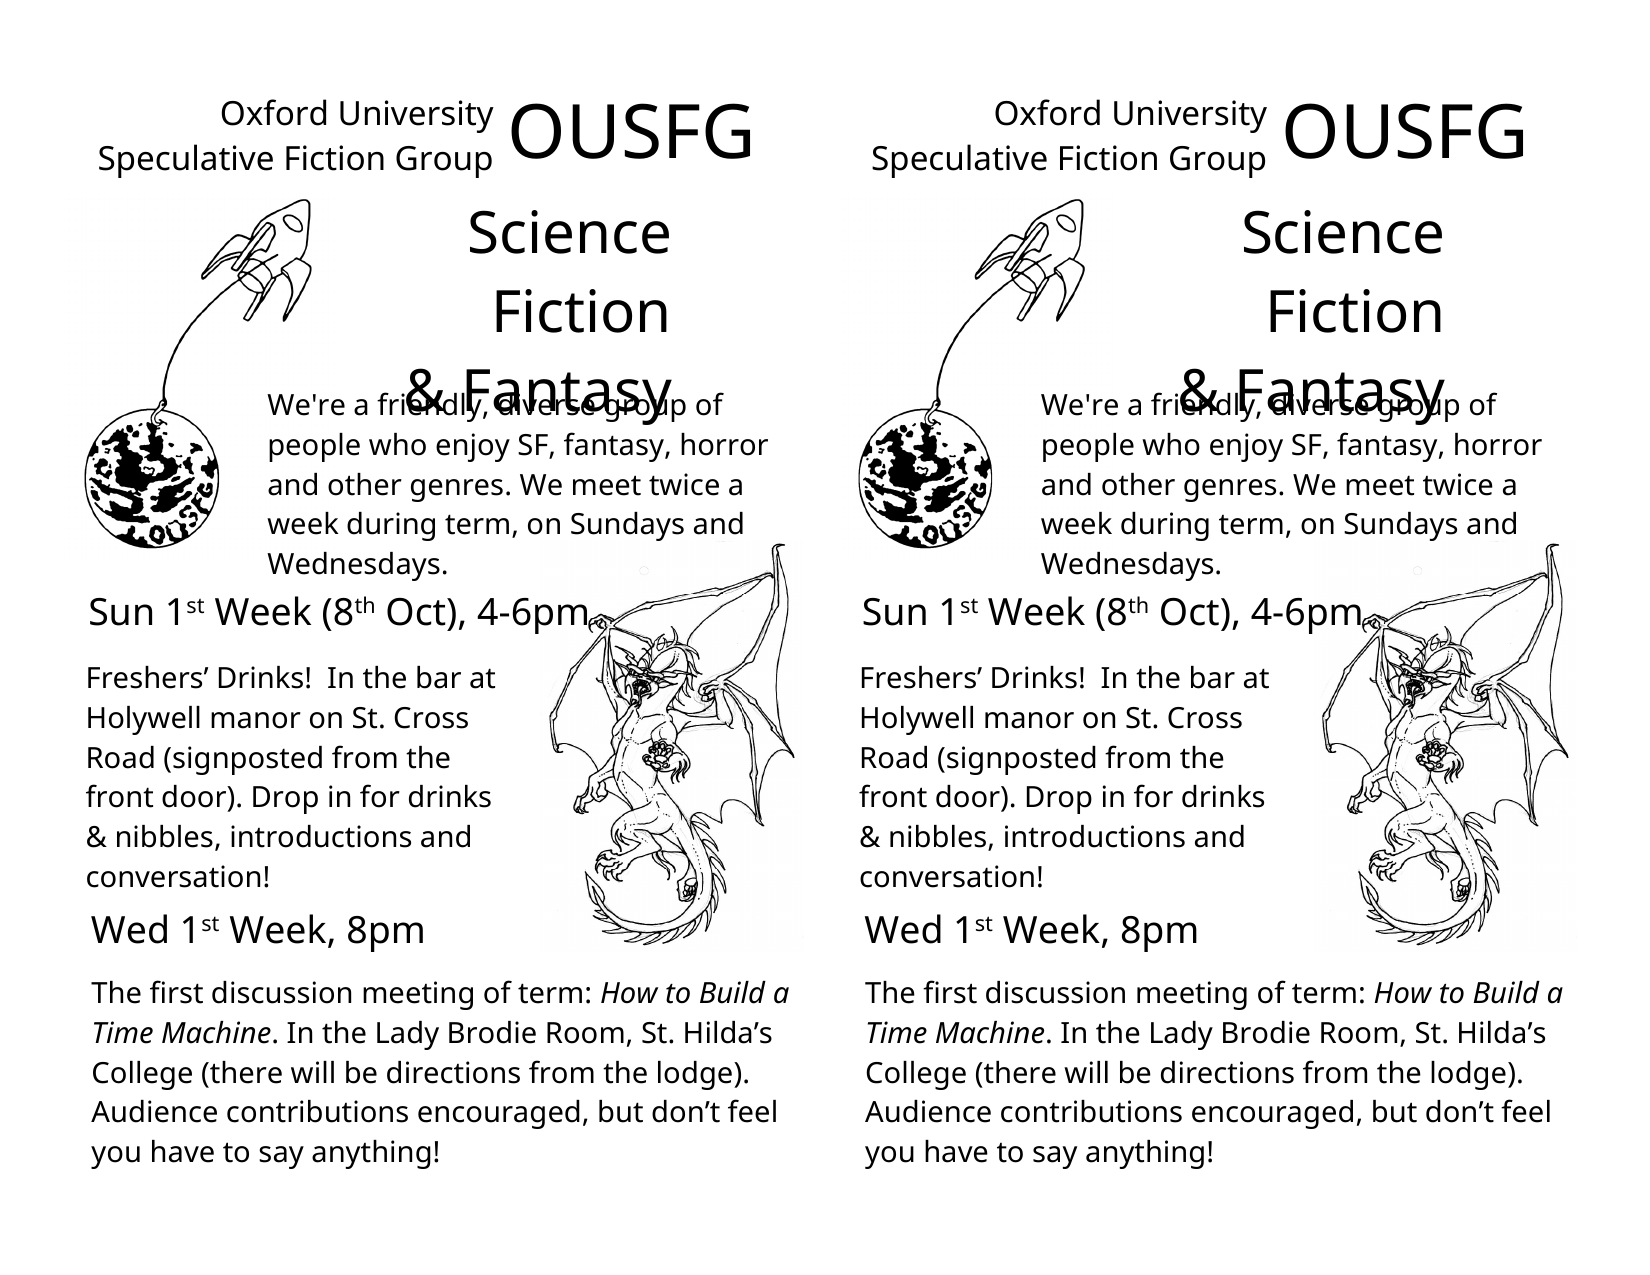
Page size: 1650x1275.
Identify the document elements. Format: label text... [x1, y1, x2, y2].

text_box Freshers’ Drinks! In the bar at Holywell manor on St. Cross Road (signposted from the front door). Drop in for drinks & nibbles, introductions and conversation! [844, 650, 1295, 868]
picture [64, 189, 340, 559]
text_box The first discussion meeting of term: How to Build a Time Machine. In the Lady Brodie Room, St. Hilda’s College (there will be directions from the lodge). Audience contributions encouraged, but don’t feel you have to say anything! [850, 965, 1589, 1185]
picture [1055, 554, 1064, 559]
picture [838, 189, 1113, 559]
text_box Wed 1st Week, 8pm [849, 896, 1177, 972]
text_box Oxford University Speculative Fiction Group [82, 82, 533, 190]
text_box Sun 1st Week (8th Oct), 4-6pm [847, 578, 1327, 646]
picture [326, 554, 340, 559]
text_box OUSFG [493, 70, 839, 197]
picture [1043, 554, 1052, 559]
picture [282, 554, 291, 559]
text_box OUSFG [1266, 70, 1613, 197]
picture [1065, 554, 1097, 559]
text_box Science Fiction & Fantasy [388, 183, 802, 360]
text_box Oxford University Speculative Fiction Group [856, 82, 1307, 190]
picture [270, 554, 279, 559]
text_box We're a friendly, diverse group of people who enjoy SF, fantasy, horror and other genres. We meet twice a week during term, on Sundays and Wednesdays. [252, 376, 815, 554]
picture [540, 554, 804, 952]
text_box The first discussion meeting of term: How to Build a Time Machine. In the Lady Brodie Room, St. Hilda’s College (there will be directions from the lodge). Audience contributions encouraged, but don’t feel you have to say anything! [76, 965, 815, 1185]
text_box Freshers’ Drinks! In the bar at Holywell manor on St. Cross Road (signposted from the front door). Drop in for drinks & nibbles, introductions and conversation! [70, 650, 521, 868]
text_box Science Fiction & Fantasy [1162, 183, 1575, 360]
text_box Wed 1st Week, 8pm [76, 896, 403, 965]
text_box We're a friendly, diverse group of people who enjoy SF, fantasy, horror and other genres. We meet twice a week during term, on Sundays and Wednesdays. [1026, 376, 1589, 554]
text_box Sun 1st Week (8th Oct), 4-6pm [73, 578, 553, 646]
picture [1099, 554, 1113, 559]
picture [292, 554, 324, 559]
picture [1314, 554, 1577, 952]
